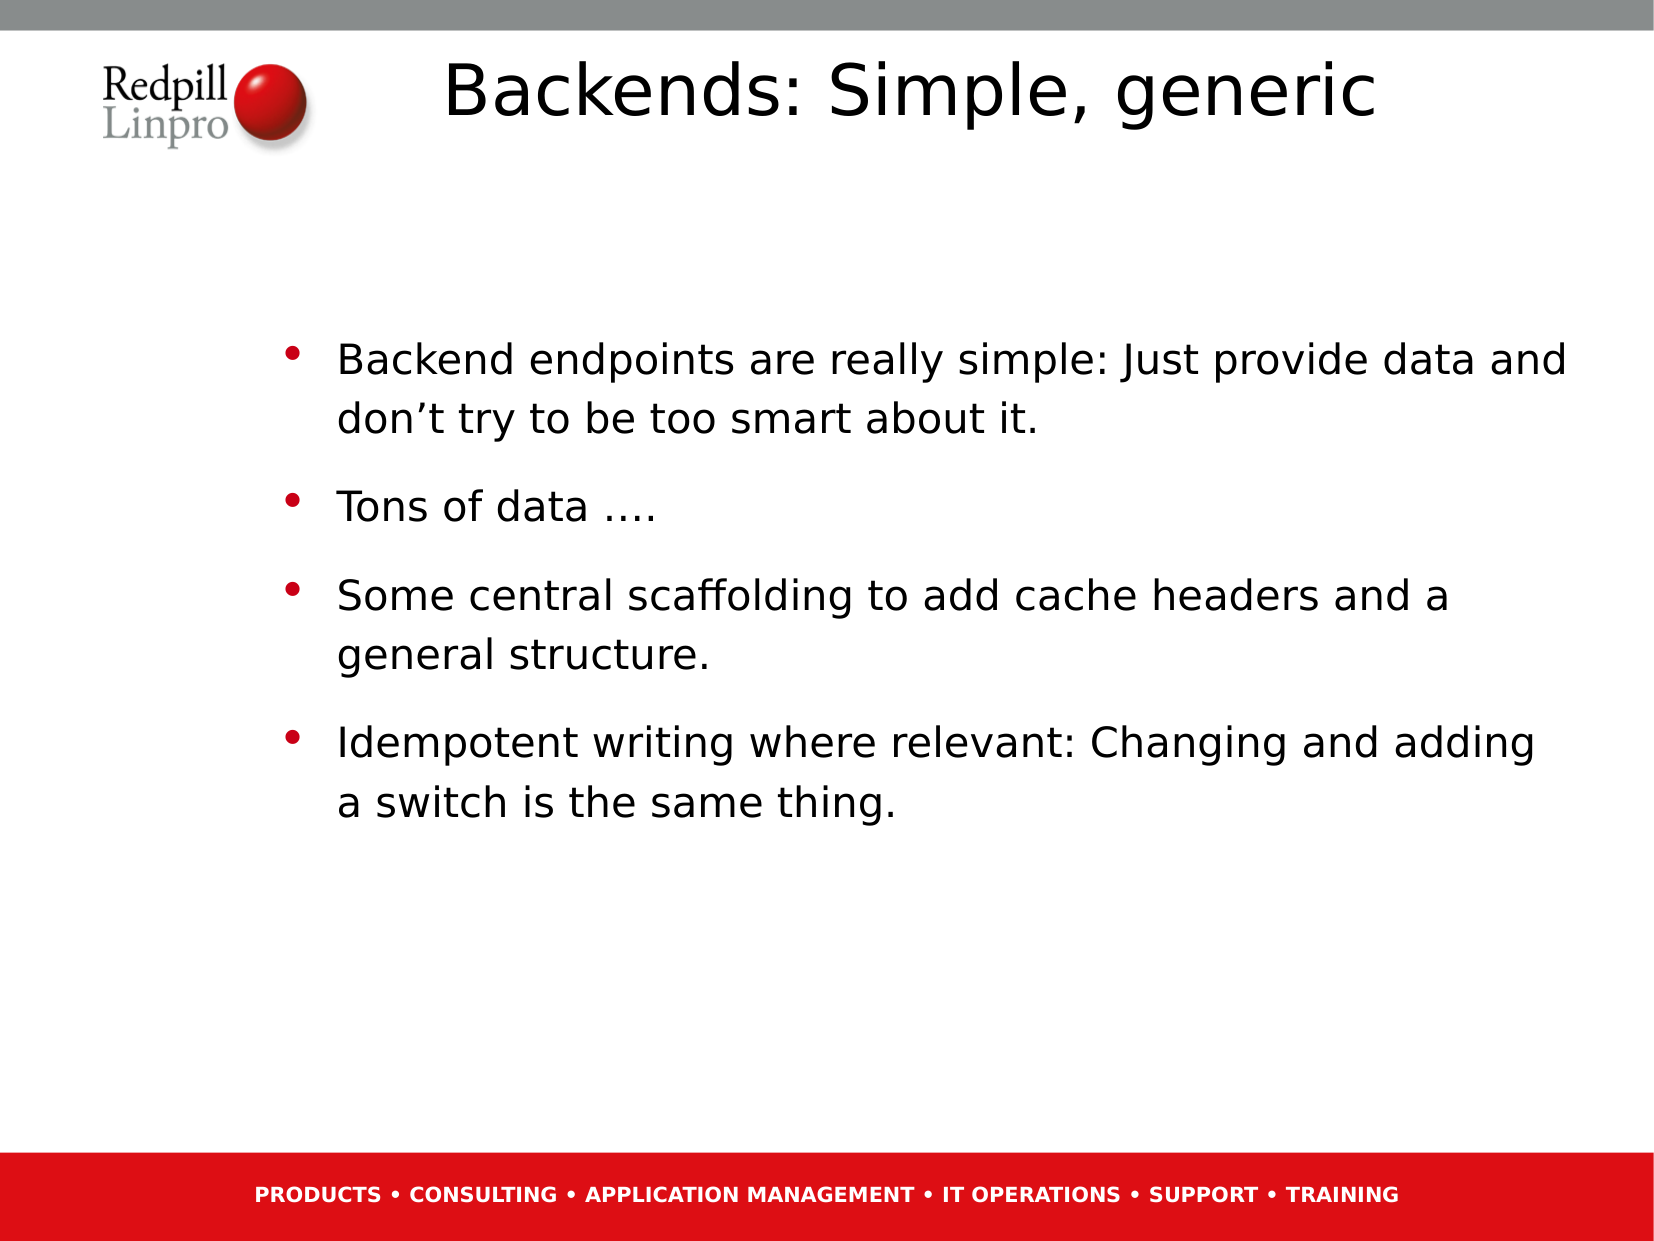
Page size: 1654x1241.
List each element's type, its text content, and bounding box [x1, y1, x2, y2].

list Backend endpoints are really simple: Just provide data and don’t try to be too smart about it. Tons of data …. Some central scaffolding to add cache headers and a general structure. Idempotent writing where relevant: Changing and adding a switch is the same thing. [265, 324, 1571, 1109]
picture [0, 0, 1654, 1241]
title Backends: Simple, generic [442, 49, 1571, 296]
